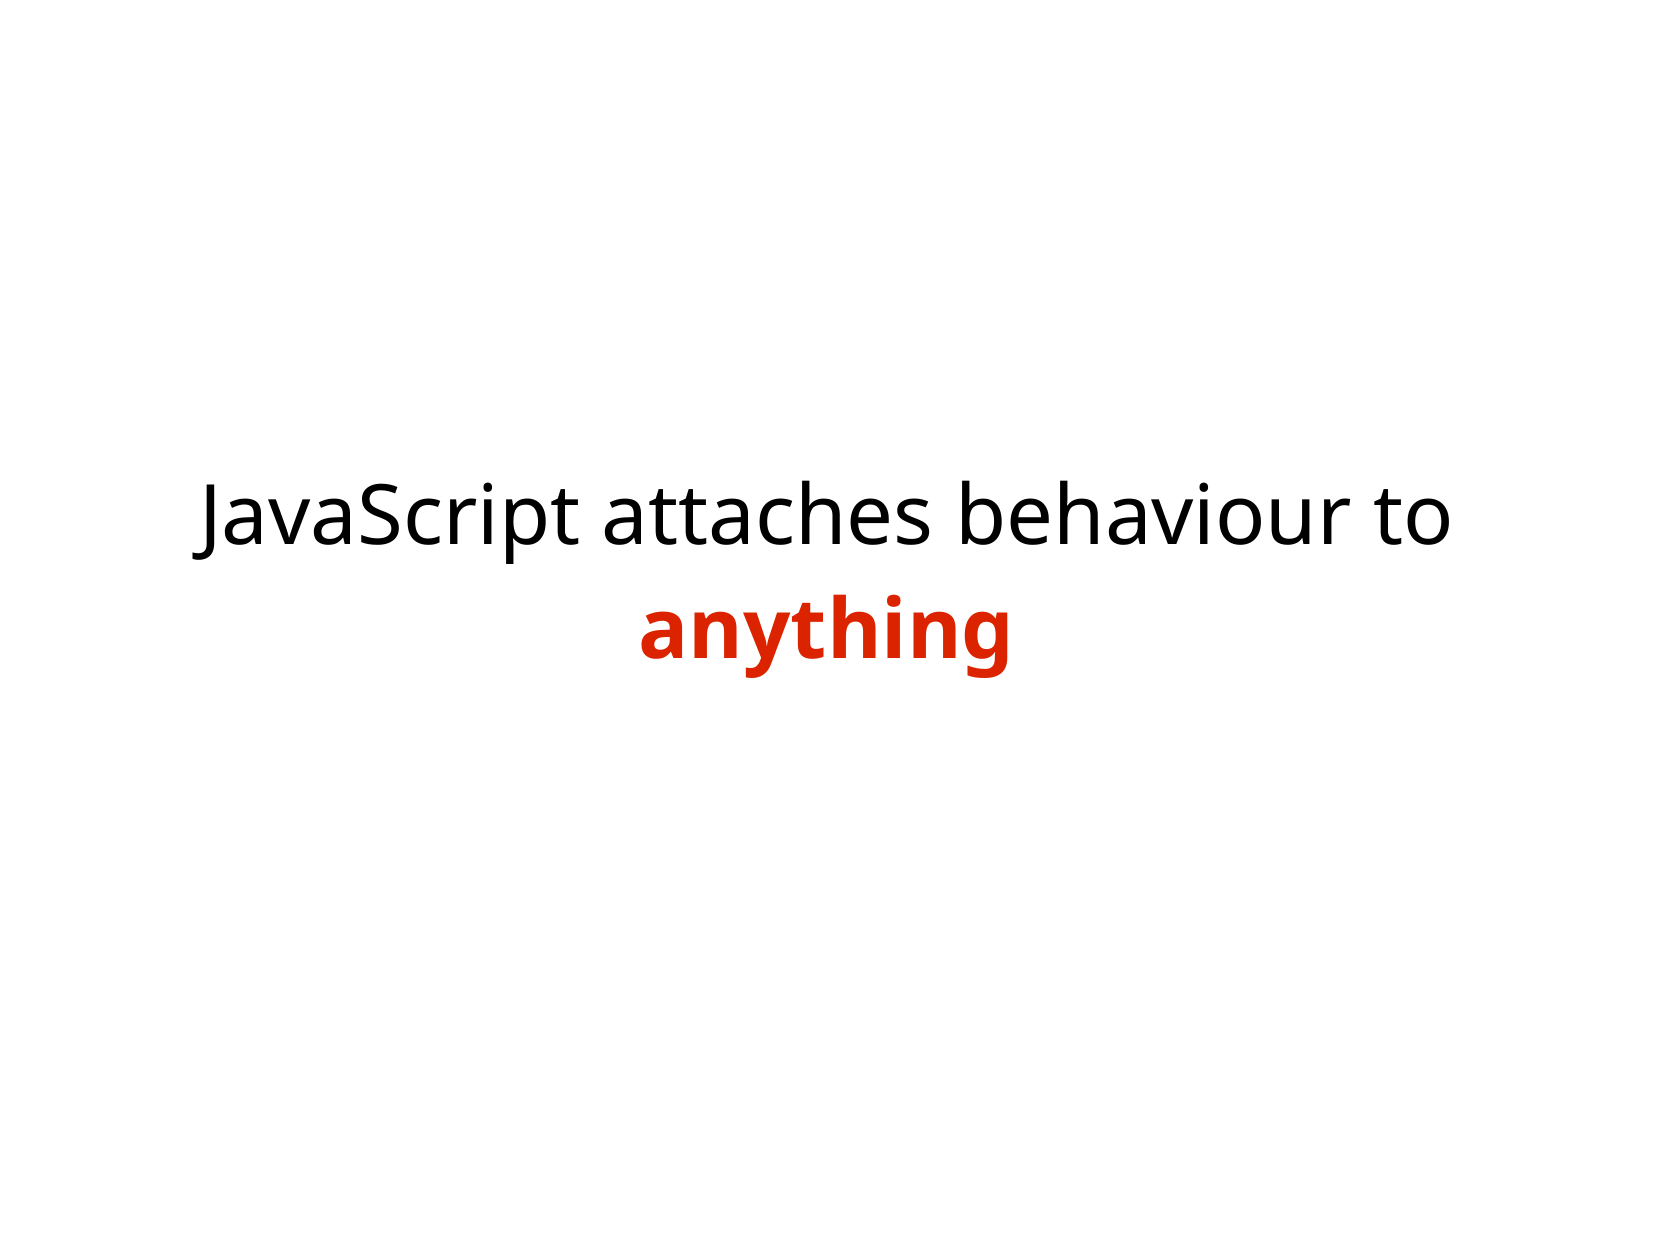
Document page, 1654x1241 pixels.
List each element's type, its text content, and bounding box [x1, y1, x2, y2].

subtitle JavaScript attaches behaviour to anything [82, 118, 1571, 1021]
